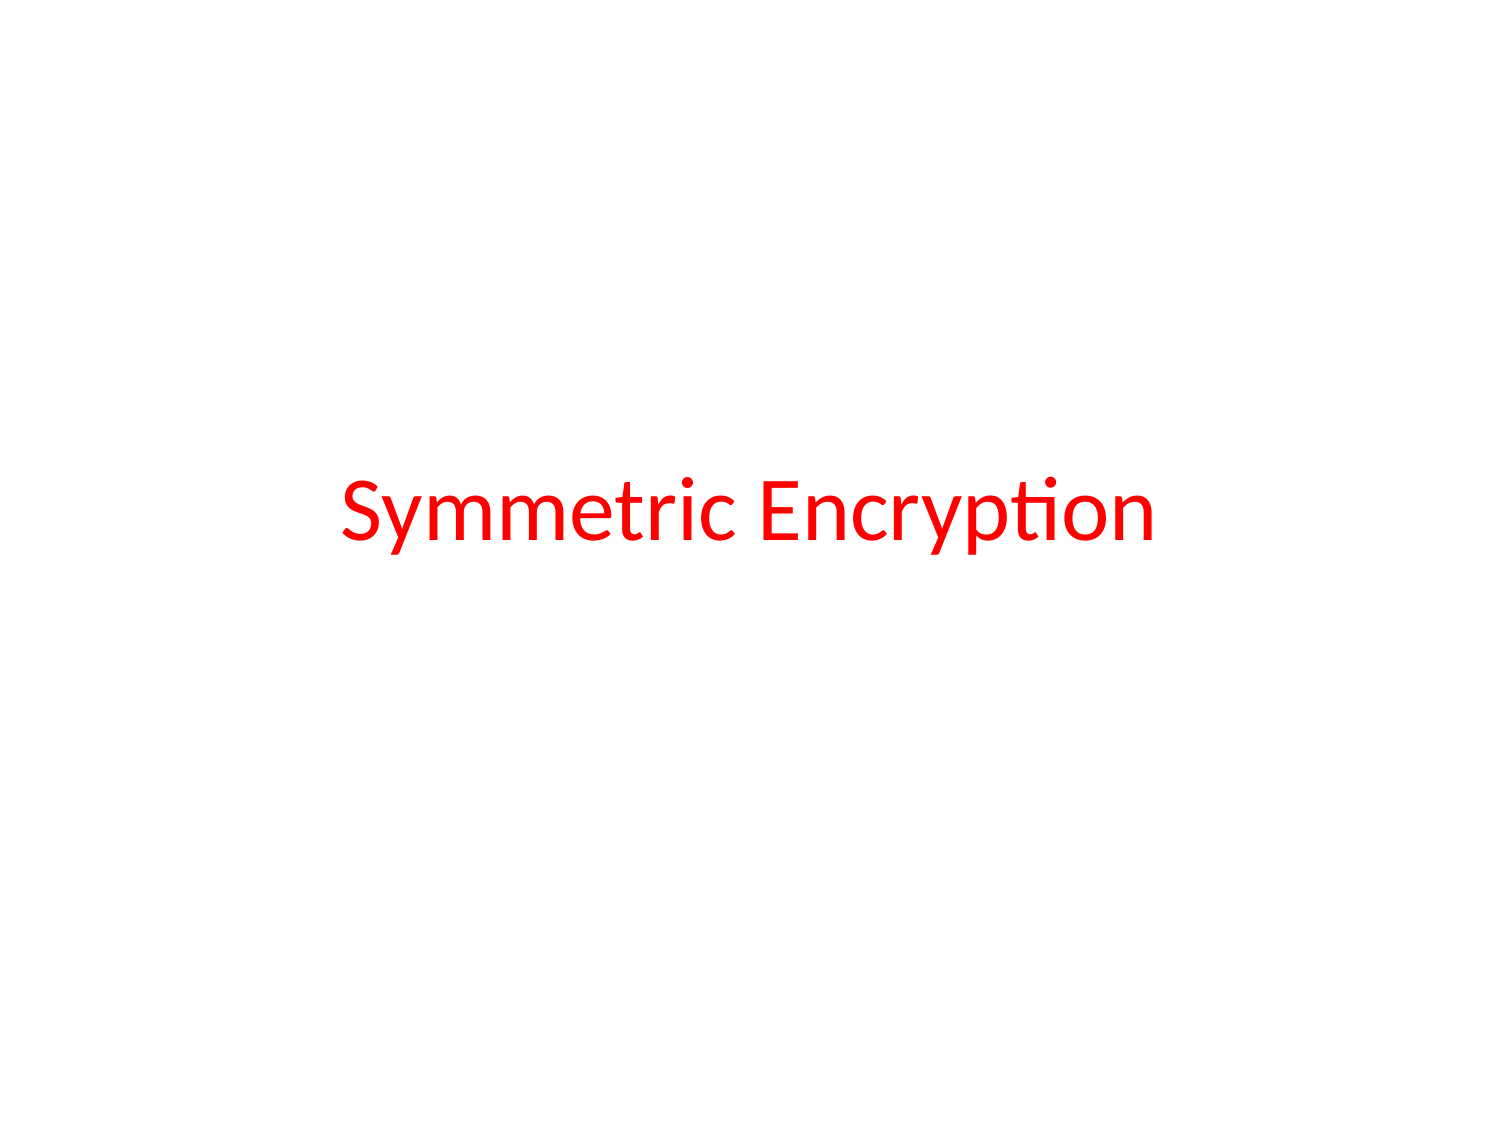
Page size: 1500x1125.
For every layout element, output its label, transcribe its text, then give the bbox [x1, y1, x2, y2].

text_box Symmetric Encryption [75, 396, 1425, 613]
